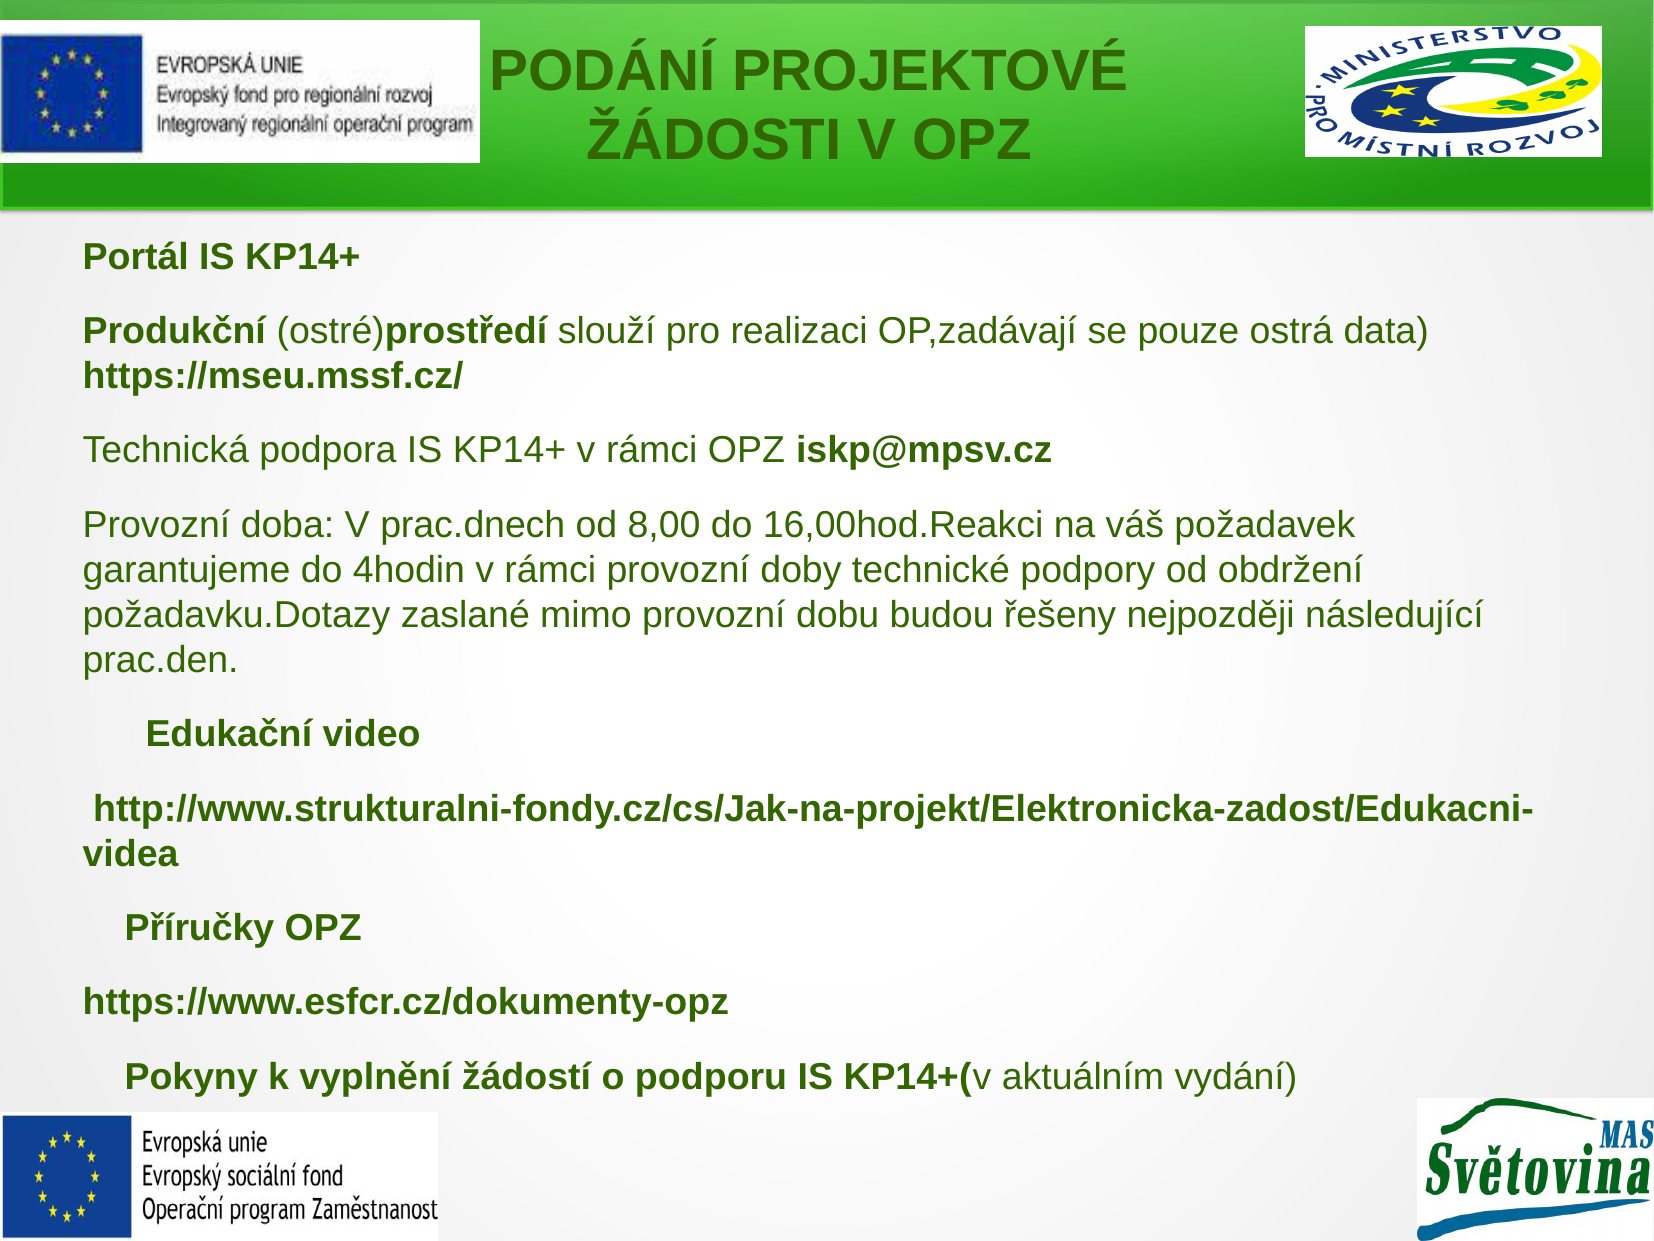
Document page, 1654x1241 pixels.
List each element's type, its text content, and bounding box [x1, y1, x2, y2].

picture [1417, 1098, 1654, 1241]
list Portál IS KP14+ Produkční (ostré)prostředí slouží pro realizaci OP,zadávají se pouze ostrá data) https://mseu.mssf.cz/ Technická podpora IS KP14+ v rámci OPZ iskp@mpsv.cz Provozní doba: V prac.dnech od 8,00 do 16,00hod.Reakci na váš požadavek garantujeme do 4hodin v rámci provozní doby technické podpory od obdržení požadavku.Dotazy zaslané mimo provozní dobu budou řešeny nejpozději následující prac.den. Edukační video http://www.strukturalni-fondy.cz/cs/Jak-na-projekt/Elektronicka-zadost/Edukacni-videa Příručky OPZ https://www.esfcr.cz/dokumenty-opz Pokyny k vyplnění žádostí o podporu IS KP14+(v aktuálním vydání) [82, 231, 1571, 1241]
title PODÁNÍ PROJEKTOVÉ ŽÁDOSTI V OPZ [479, 20, 1139, 184]
picture [0, 1112, 438, 1241]
picture [0, 20, 480, 163]
picture [1305, 26, 1602, 157]
